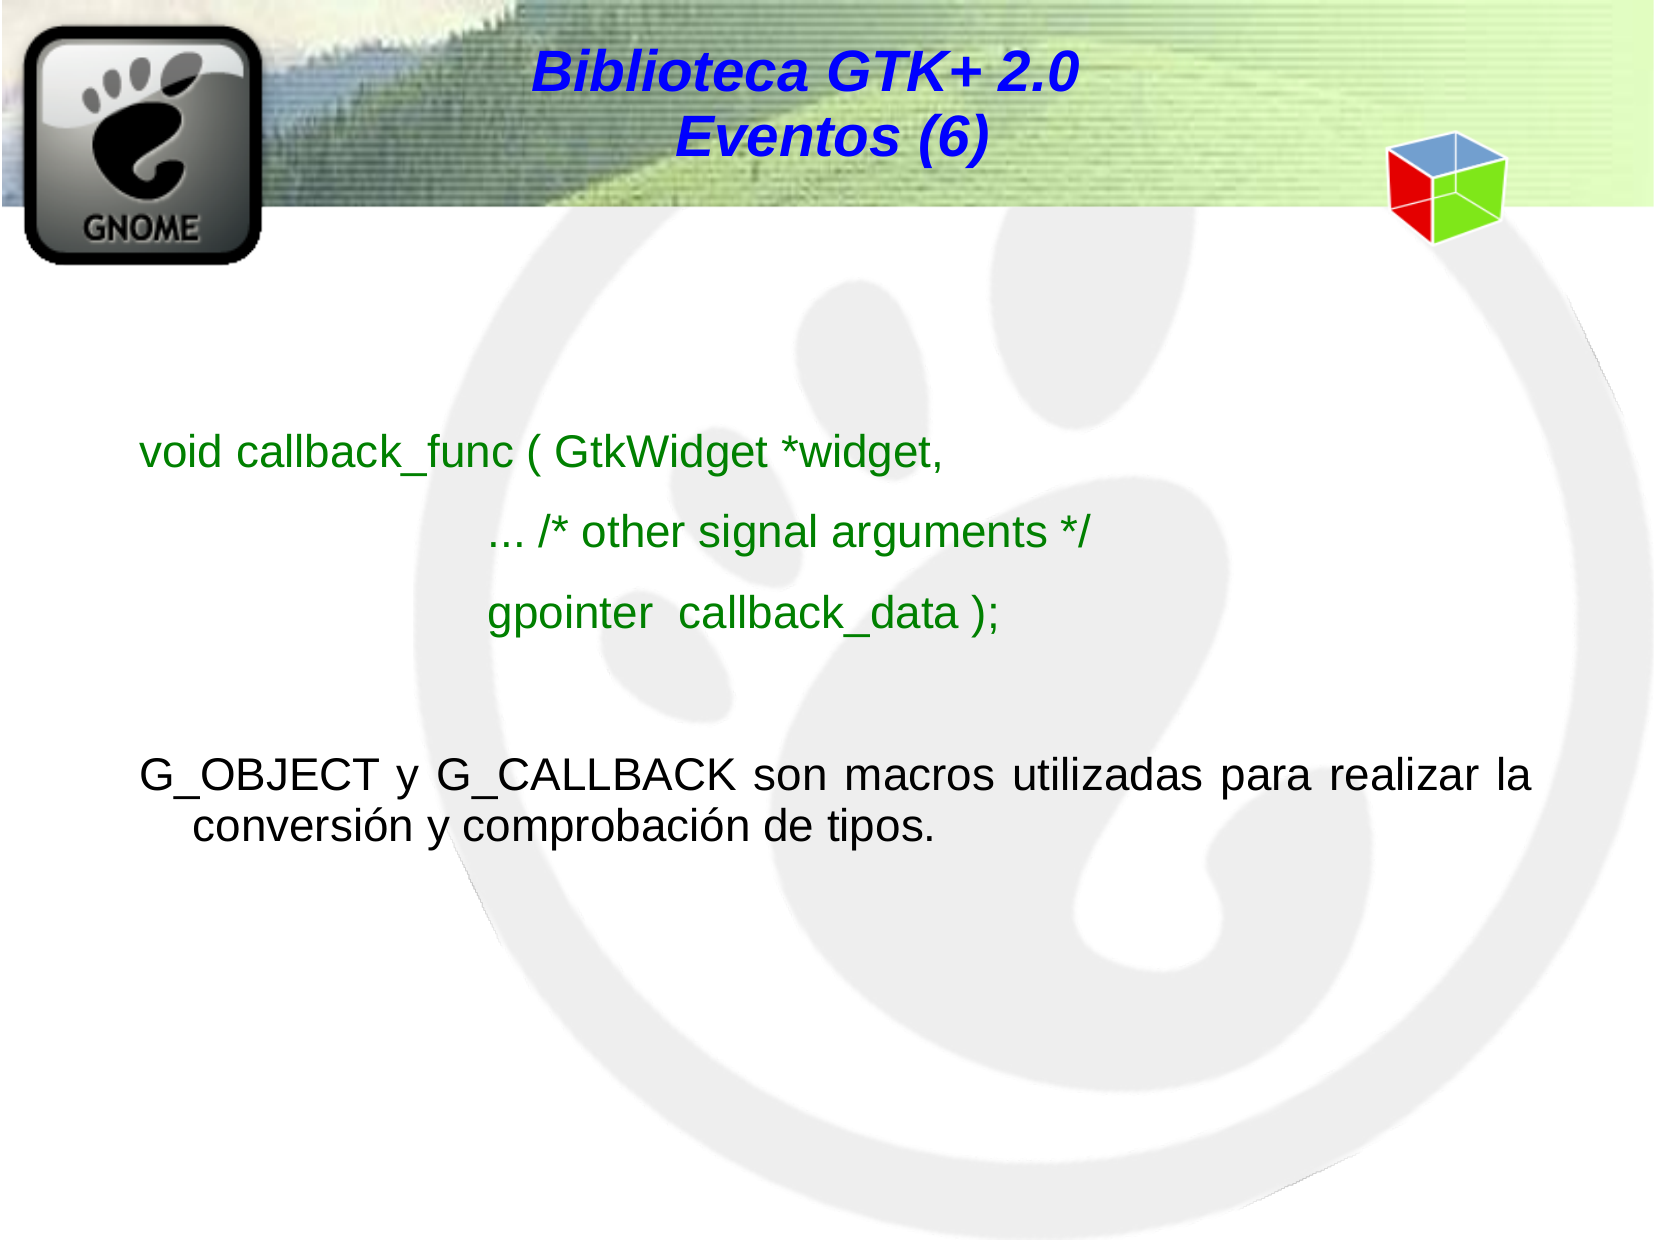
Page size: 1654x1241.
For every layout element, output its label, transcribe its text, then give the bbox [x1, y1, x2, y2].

title Biblioteca GTK+ 2.0 Eventos (6) [236, 0, 1359, 208]
picture [2, 0, 1654, 1240]
list void callback_func ( GtkWidget *widget, ... /* other signal arguments */ gpointer callback_data ); G_OBJECT y G_CALLBACK son macros utilizadas para realizar la conversión y comprobación de tipos. [121, 344, 1534, 1127]
